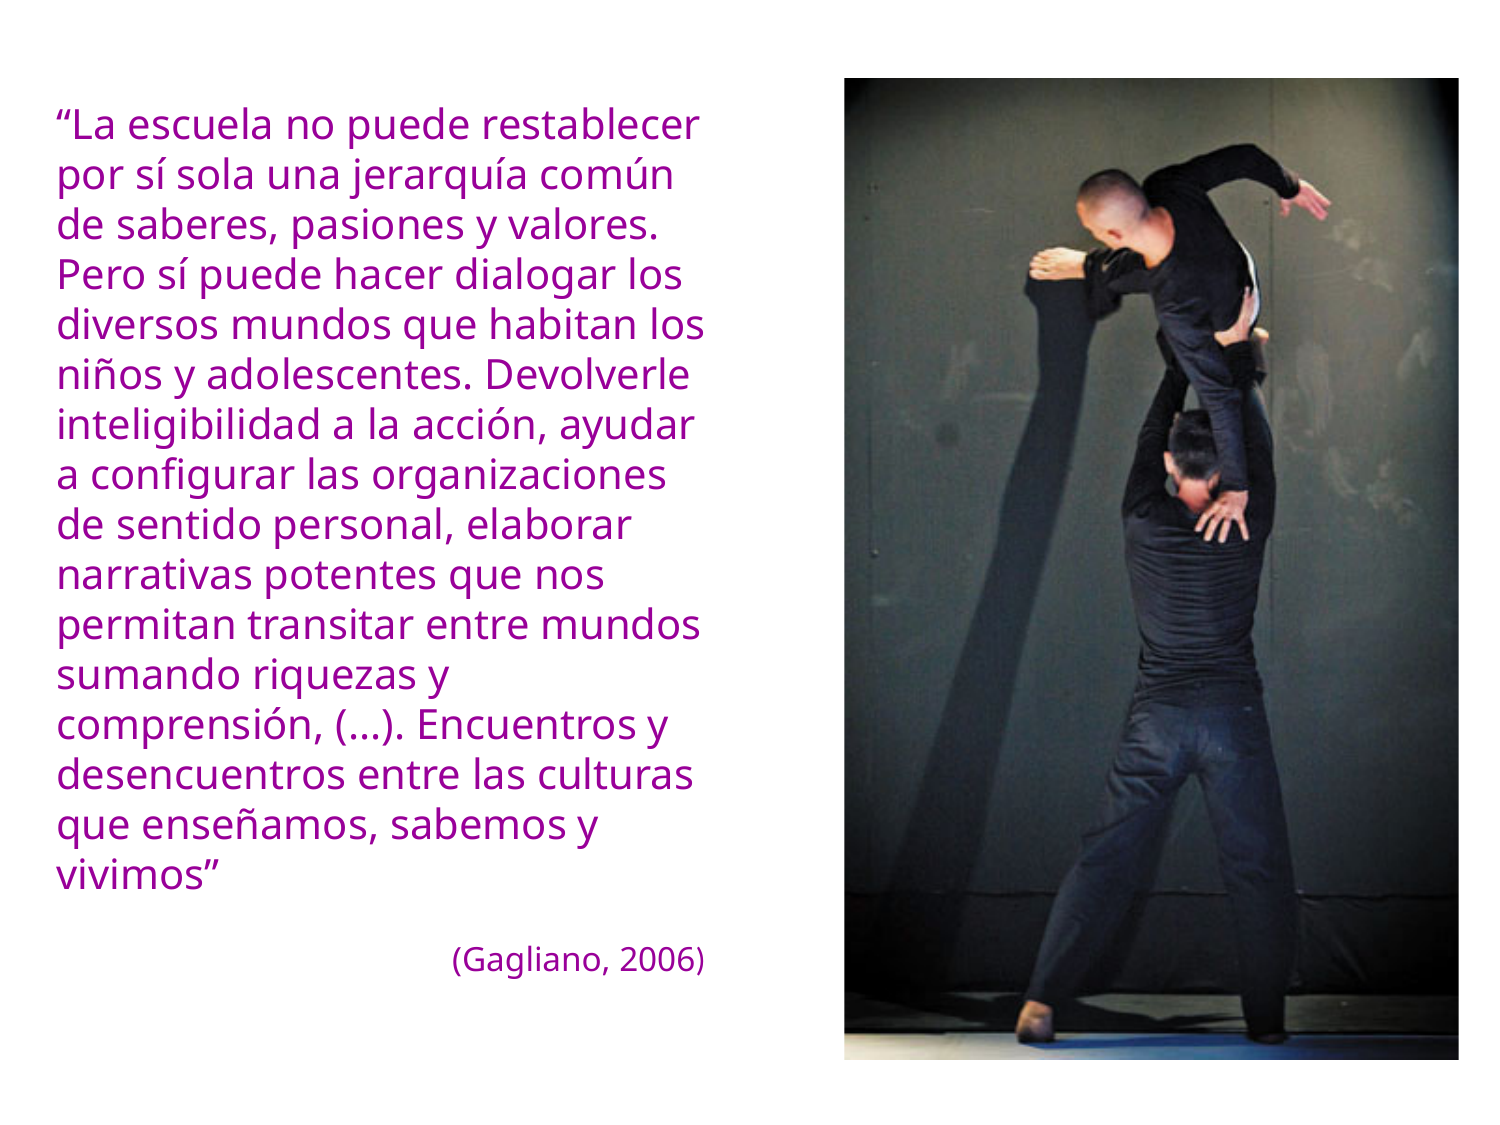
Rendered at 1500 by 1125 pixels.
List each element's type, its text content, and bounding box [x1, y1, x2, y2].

picture [844, 78, 1459, 1060]
text_box “La escuela no puede restablecer por sí sola una jerarquía común de saberes, pasiones y valores. Pero sí puede hacer dialogar los diversos mundos que habitan los niños y adolescentes. Devolverle inteligibilidad a la acción, ayudar a configurar las organizaciones de sentido personal, elaborar narrativas potentes que nos permitan transitar entre mundos sumando riquezas y comprensión, (...). Encuentros y desencuentros entre las culturas que enseñamos, sabemos y vivimos” (Gagliano, 2006) [41, 90, 732, 985]
